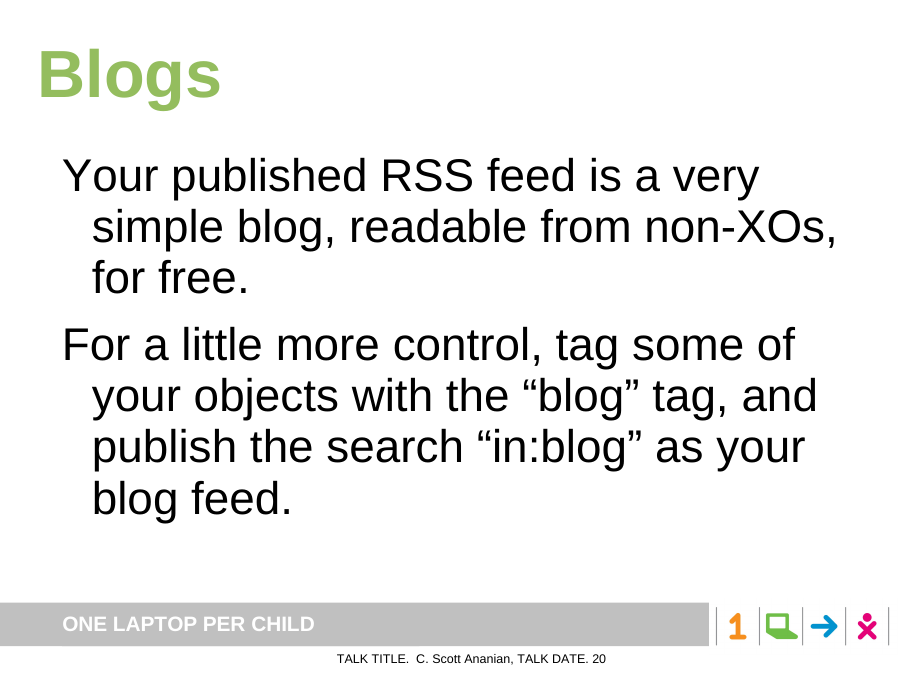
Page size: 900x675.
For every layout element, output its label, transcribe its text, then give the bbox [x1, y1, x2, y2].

list Your published RSS feed is a very simple blog, readable from non-XOs, for free. For a little more control, tag some of your objects with the “blog” tag, and publish the search “in:blog” as your blog feed. [61, 150, 844, 675]
title Blogs [37, 37, 856, 211]
picture [844, 598, 898, 655]
